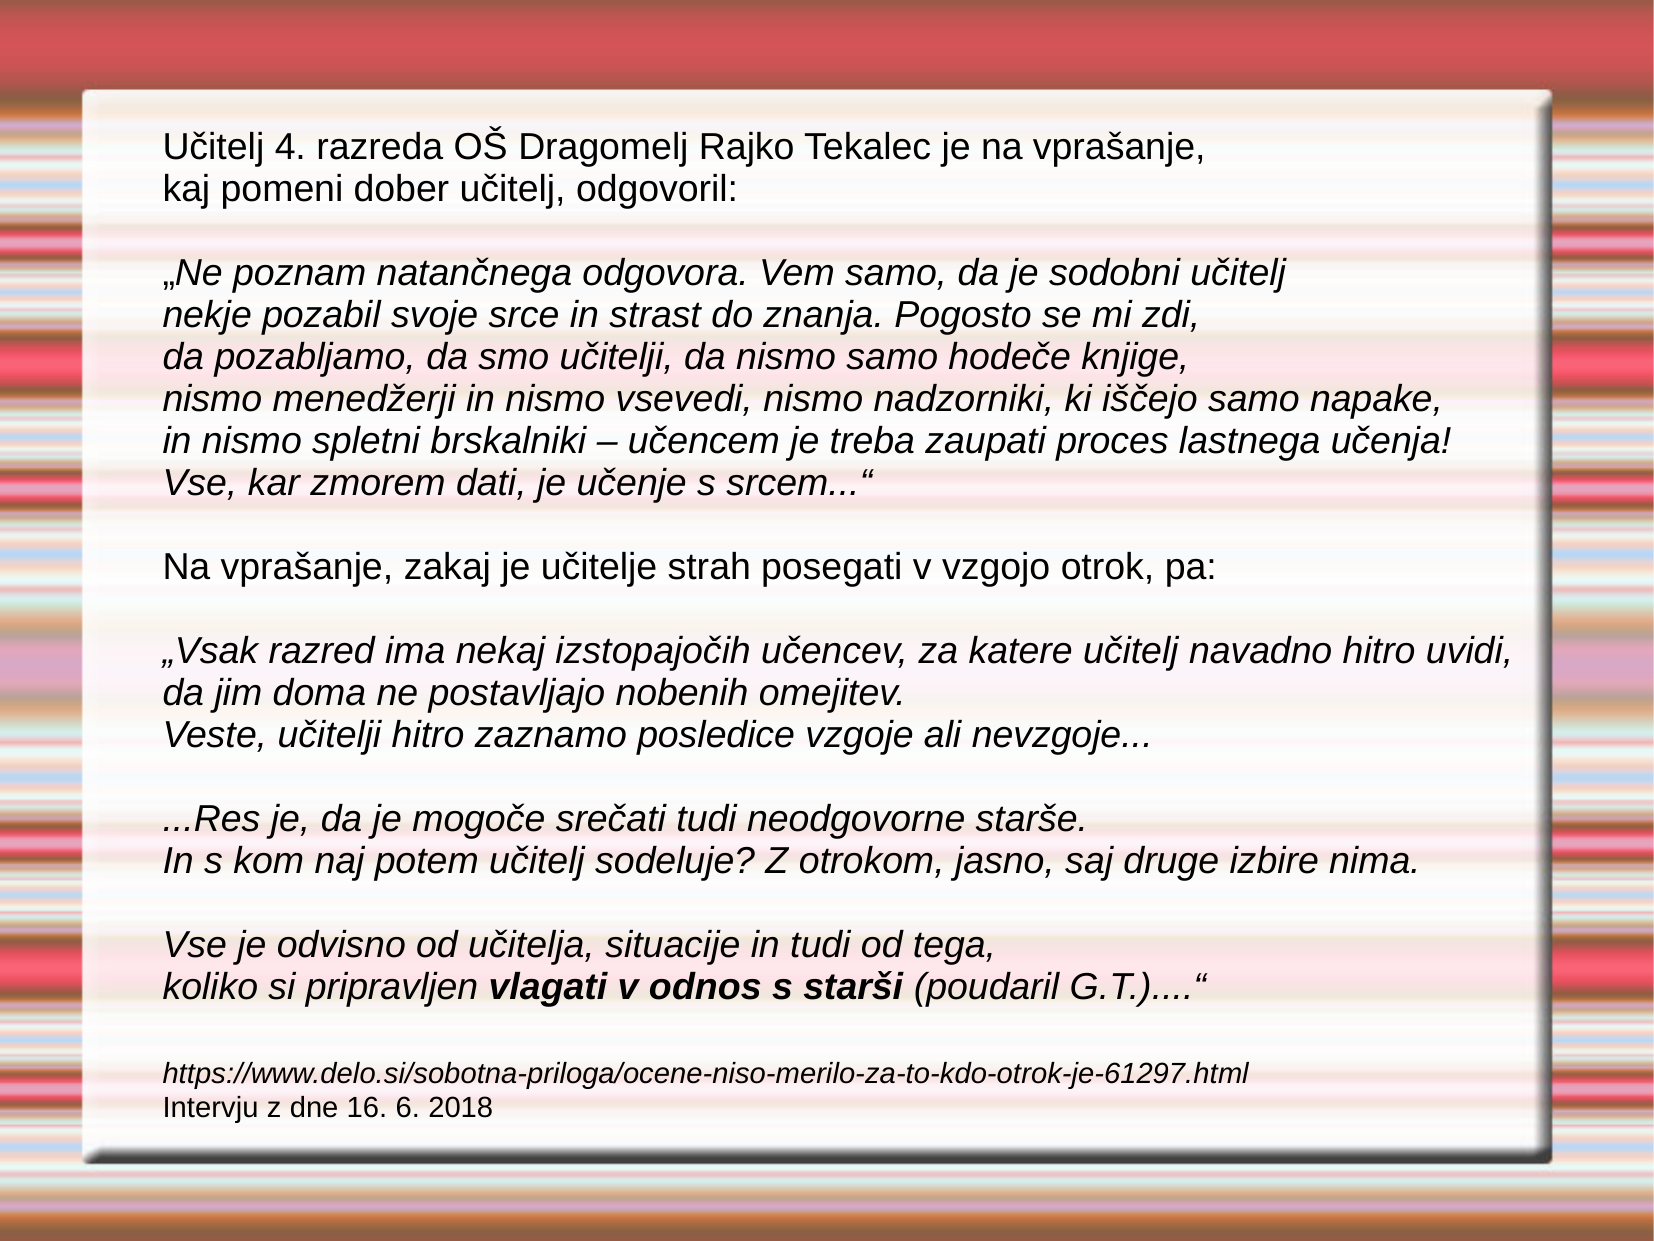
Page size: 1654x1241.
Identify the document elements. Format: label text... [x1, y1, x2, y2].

picture [0, 0, 1654, 1241]
text_box Učitelj 4. razreda OŠ Dragomelj Rajko Tekalec je na vprašanje, kaj pomeni dober učitelj, odgovoril: „Ne poznam natančnega odgovora. Vem samo, da je sodobni učitelj nekje pozabil svoje srce in strast do znanja. Pogosto se mi zdi, da pozabljamo, da smo učitelji, da nismo samo hodeče knjige, nismo menedžerji in nismo vsevedi, nismo nadzorniki, ki iščejo samo napake, in nismo spletni brskalniki – učencem je treba zaupati proces lastnega učenja! Vse, kar zmorem dati, je učenje s srcem...“ Na vprašanje, zakaj je učitelje strah posegati v vzgojo otrok, pa: „Vsak razred ima nekaj izstopajočih učencev, za katere učitelj navadno hitro uvidi, da jim doma ne postavljajo nobenih omejitev. Veste, učitelji hitro zaznamo posledice vzgoje ali nevzgoje... ...Res je, da je mogoče srečati tudi neodgovorne starše. In s kom naj potem učitelj sodeluje? Z otrokom, jasno, saj druge izbire nima. Vse je odvisno od učitelja, situacije in tudi od tega, koliko si pripravljen vlagati v odnos s starši (poudaril G.T.)....“ https://www.delo.si/sobotna-priloga/ocene-niso-merilo-za-to-kdo-otrok-je-61297.html Intervju z dne 16. 6. 2018 [147, 118, 1535, 1130]
